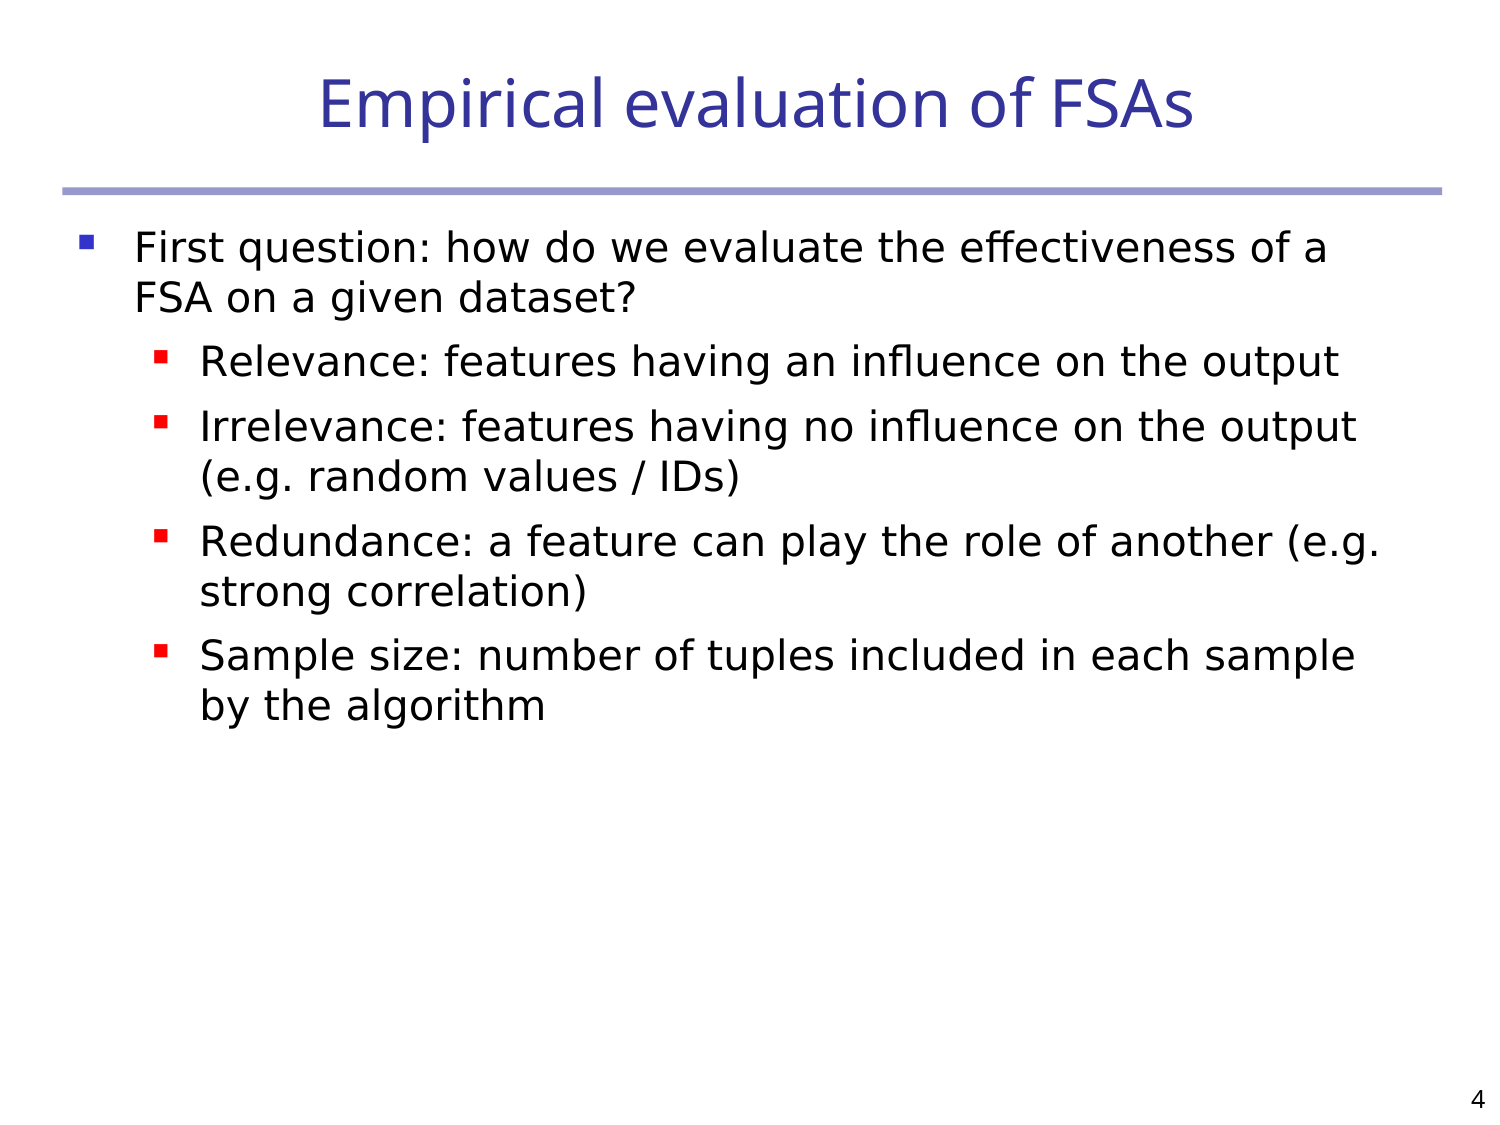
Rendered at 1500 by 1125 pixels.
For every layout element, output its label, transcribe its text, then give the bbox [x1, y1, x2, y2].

text_box <number> [1187, 1050, 1500, 1125]
list First question: how do we evaluate the effectiveness of a FSA on a given dataset? Relevance: features having an influence on the output Irrelevance: features having no influence on the output (e.g. random values / IDs) Redundance: a feature can play the role of another (e.g. strong correlation) Sample size: number of tuples included in each sample by the algorithm [62, 148, 1426, 999]
title Empirical evaluation of FSAs [60, 32, 1456, 170]
